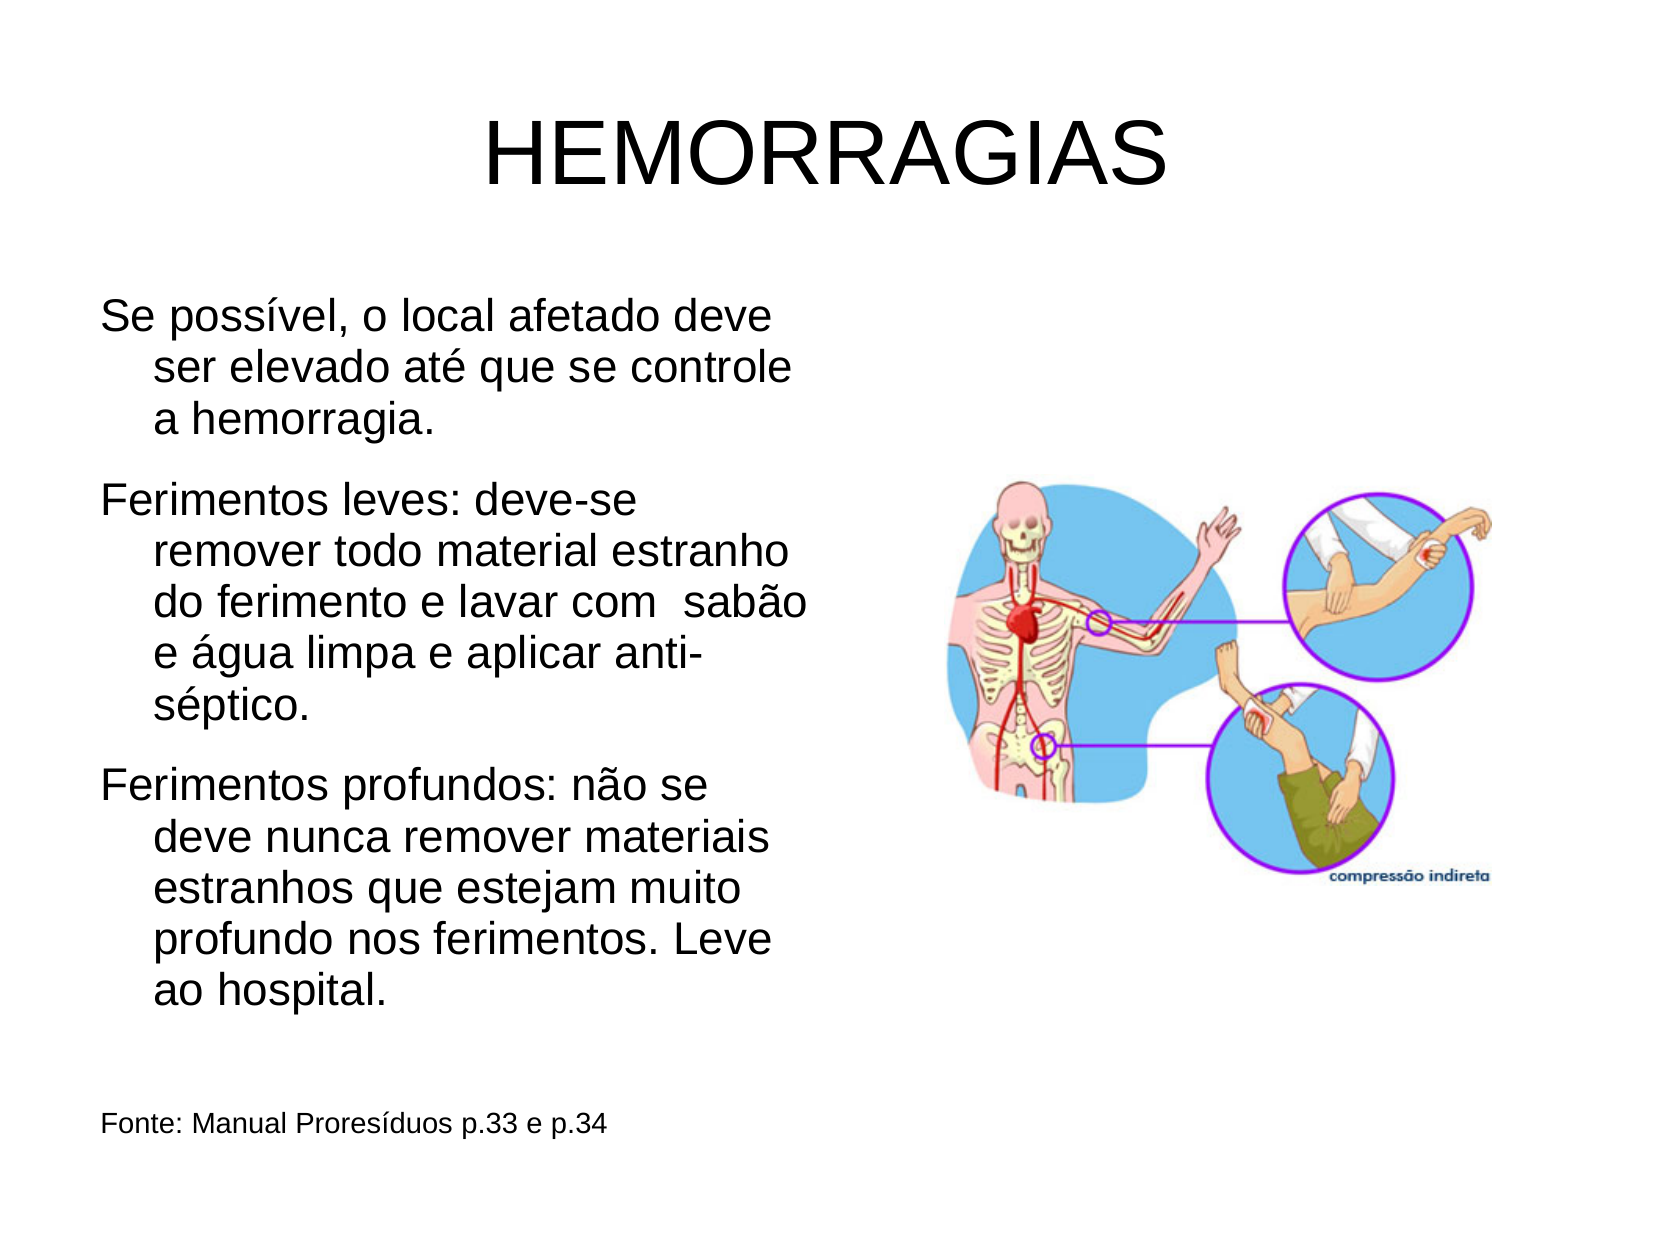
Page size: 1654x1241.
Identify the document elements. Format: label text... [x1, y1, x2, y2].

list Se possível, o local afetado deve ser elevado até que se controle a hemorragia. Ferimentos leves: deve-se remover todo material estranho do ferimento e lavar com sabão e água limpa e aplicar anti-séptico. Ferimentos profundos: não se deve nunca remover materiais estranhos que estejam muito profundo nos ferimentos. Leve ao hospital. Fonte: Manual Proresíduos p.33 e p.34 [82, 290, 809, 1138]
title HEMORRAGIAS [82, 56, 1571, 250]
picture [944, 474, 1492, 886]
